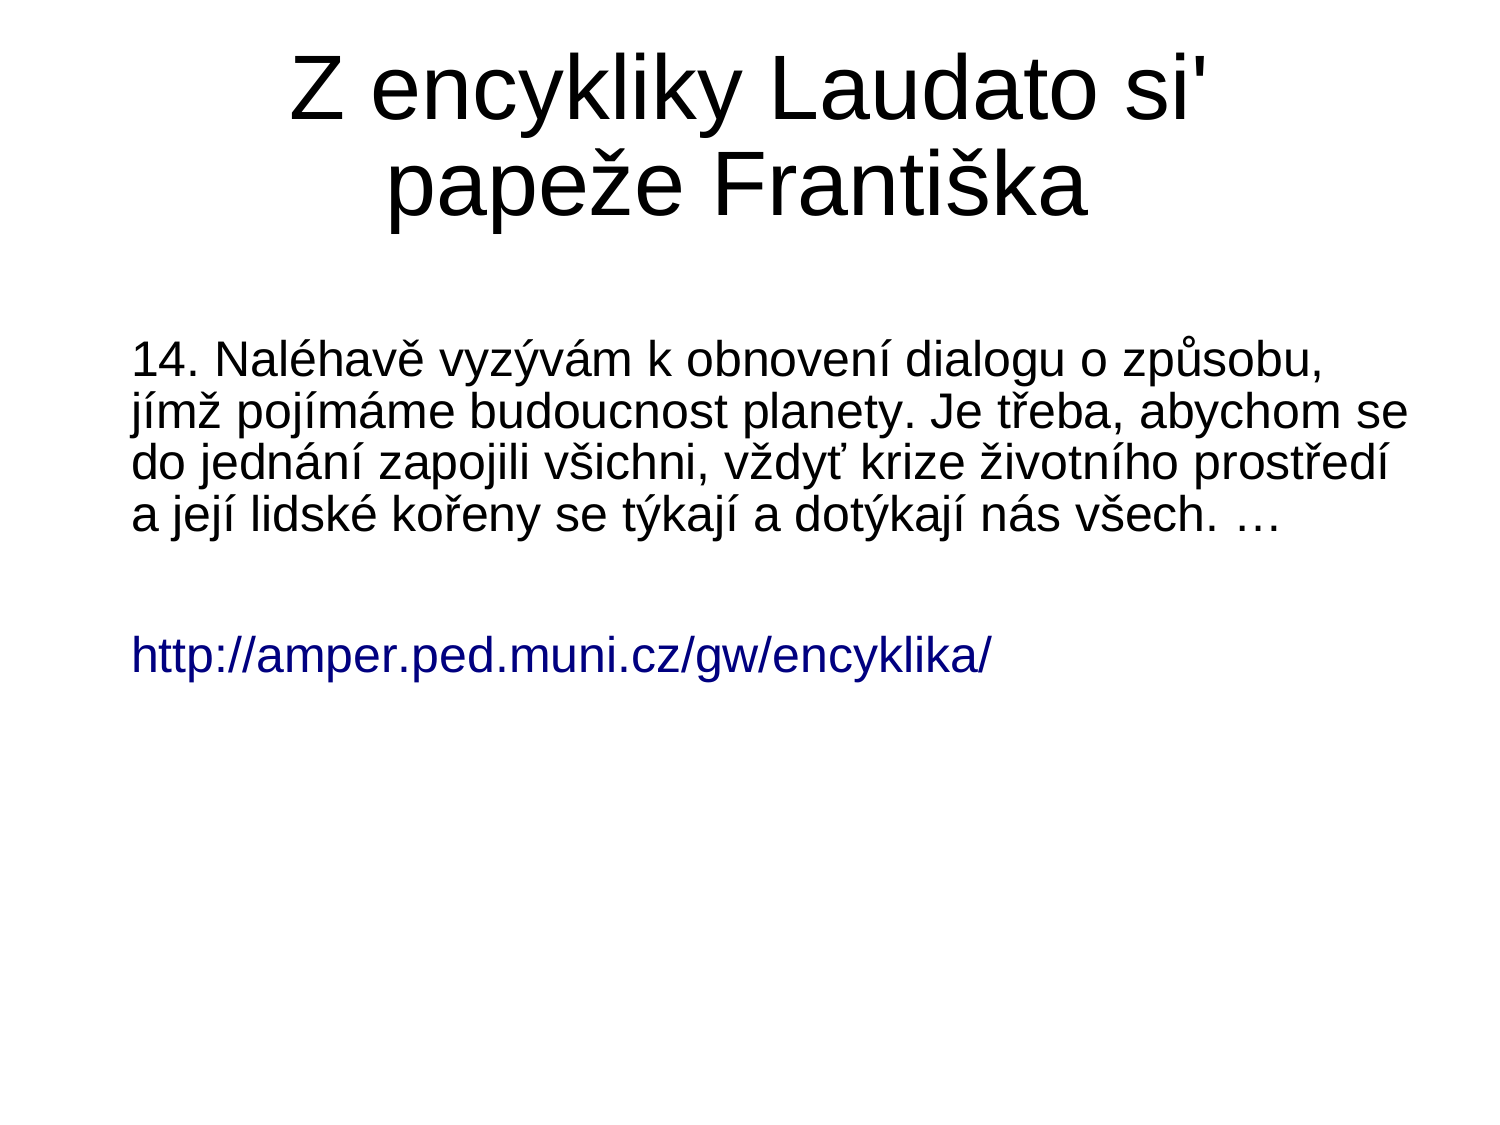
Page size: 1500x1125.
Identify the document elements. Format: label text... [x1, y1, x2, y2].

list 14. Naléhavě vyzývám k obnovení dialogu o způsobu, jímž pojímáme budoucnost planety. Je třeba, abychom se do jednání zapojili všichni, vždyť krize životního prostředí a její lidské kořeny se týkají a dotýkají nás všech. … http://amper.ped.muni.cz/gw/encyklika/ [75, 262, 1425, 915]
title Z encykliky Laudato si' papeže Františka [75, 21, 1425, 257]
